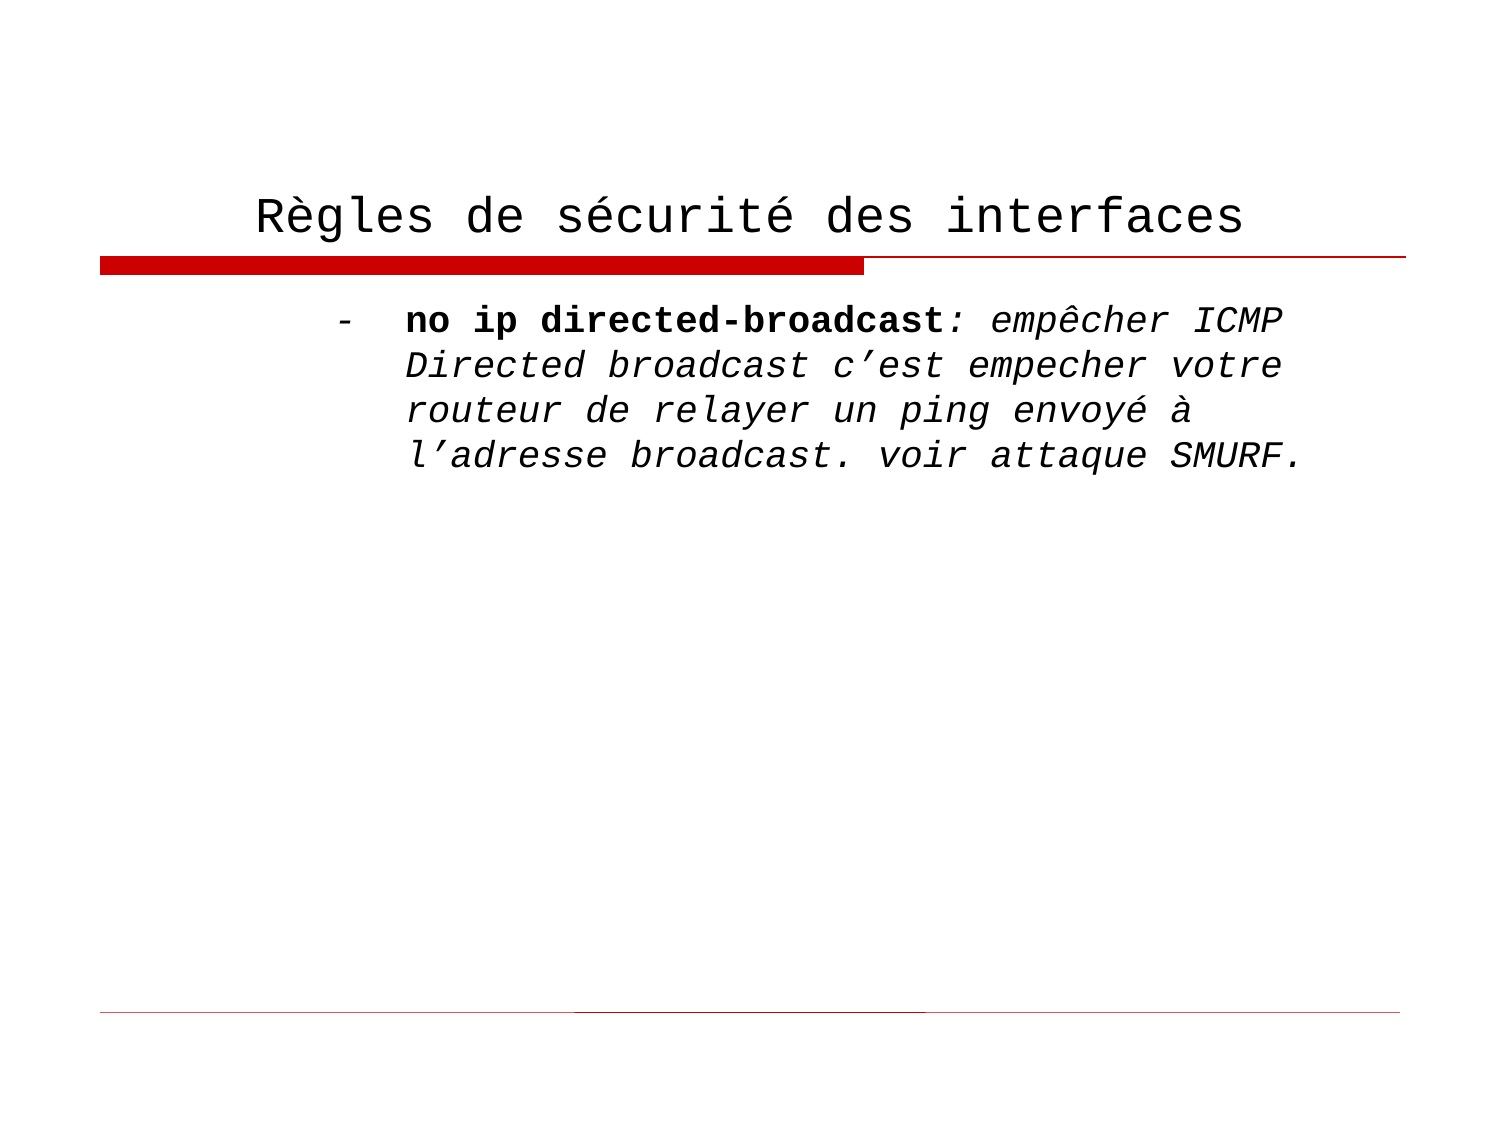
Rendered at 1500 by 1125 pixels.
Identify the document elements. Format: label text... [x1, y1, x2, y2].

list - no ip directed-broadcast: empêcher ICMP Directed broadcast c’est empecher votre routeur de relayer un ping envoyé à l’adresse broadcast. voir attaque SMURF. [92, 287, 1406, 988]
title Règles de sécurité des interfaces [94, 50, 1407, 250]
